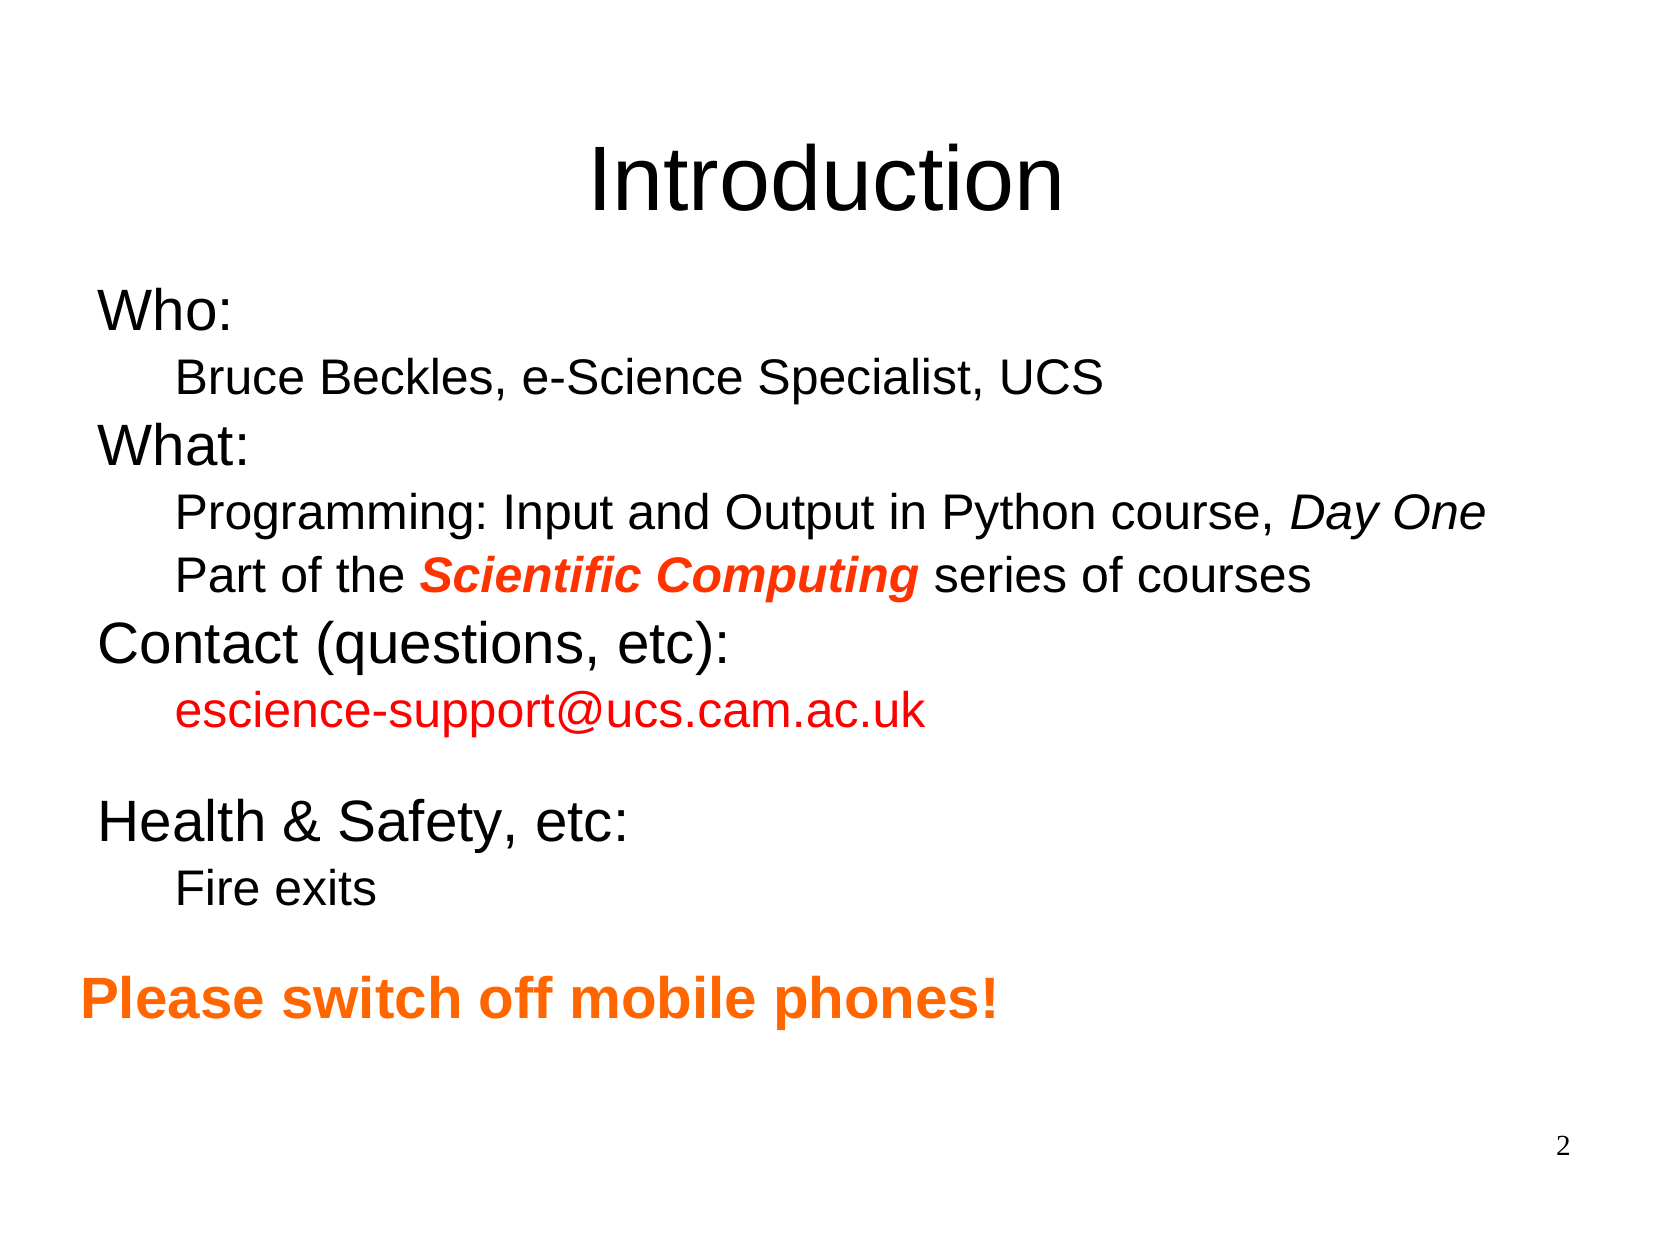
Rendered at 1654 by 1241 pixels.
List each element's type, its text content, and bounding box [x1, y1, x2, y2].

title Introduction [110, 109, 1544, 249]
list Who: Bruce Beckles, e-Science Specialist, UCS What: Programming: Input and Output in Python course, Day One Part of the Scientific Computing series of courses Contact (questions, etc): escience-support@ucs.cam.ac.uk Health & Safety, etc: Fire exits Please switch off mobile phones! [65, 275, 1589, 1172]
